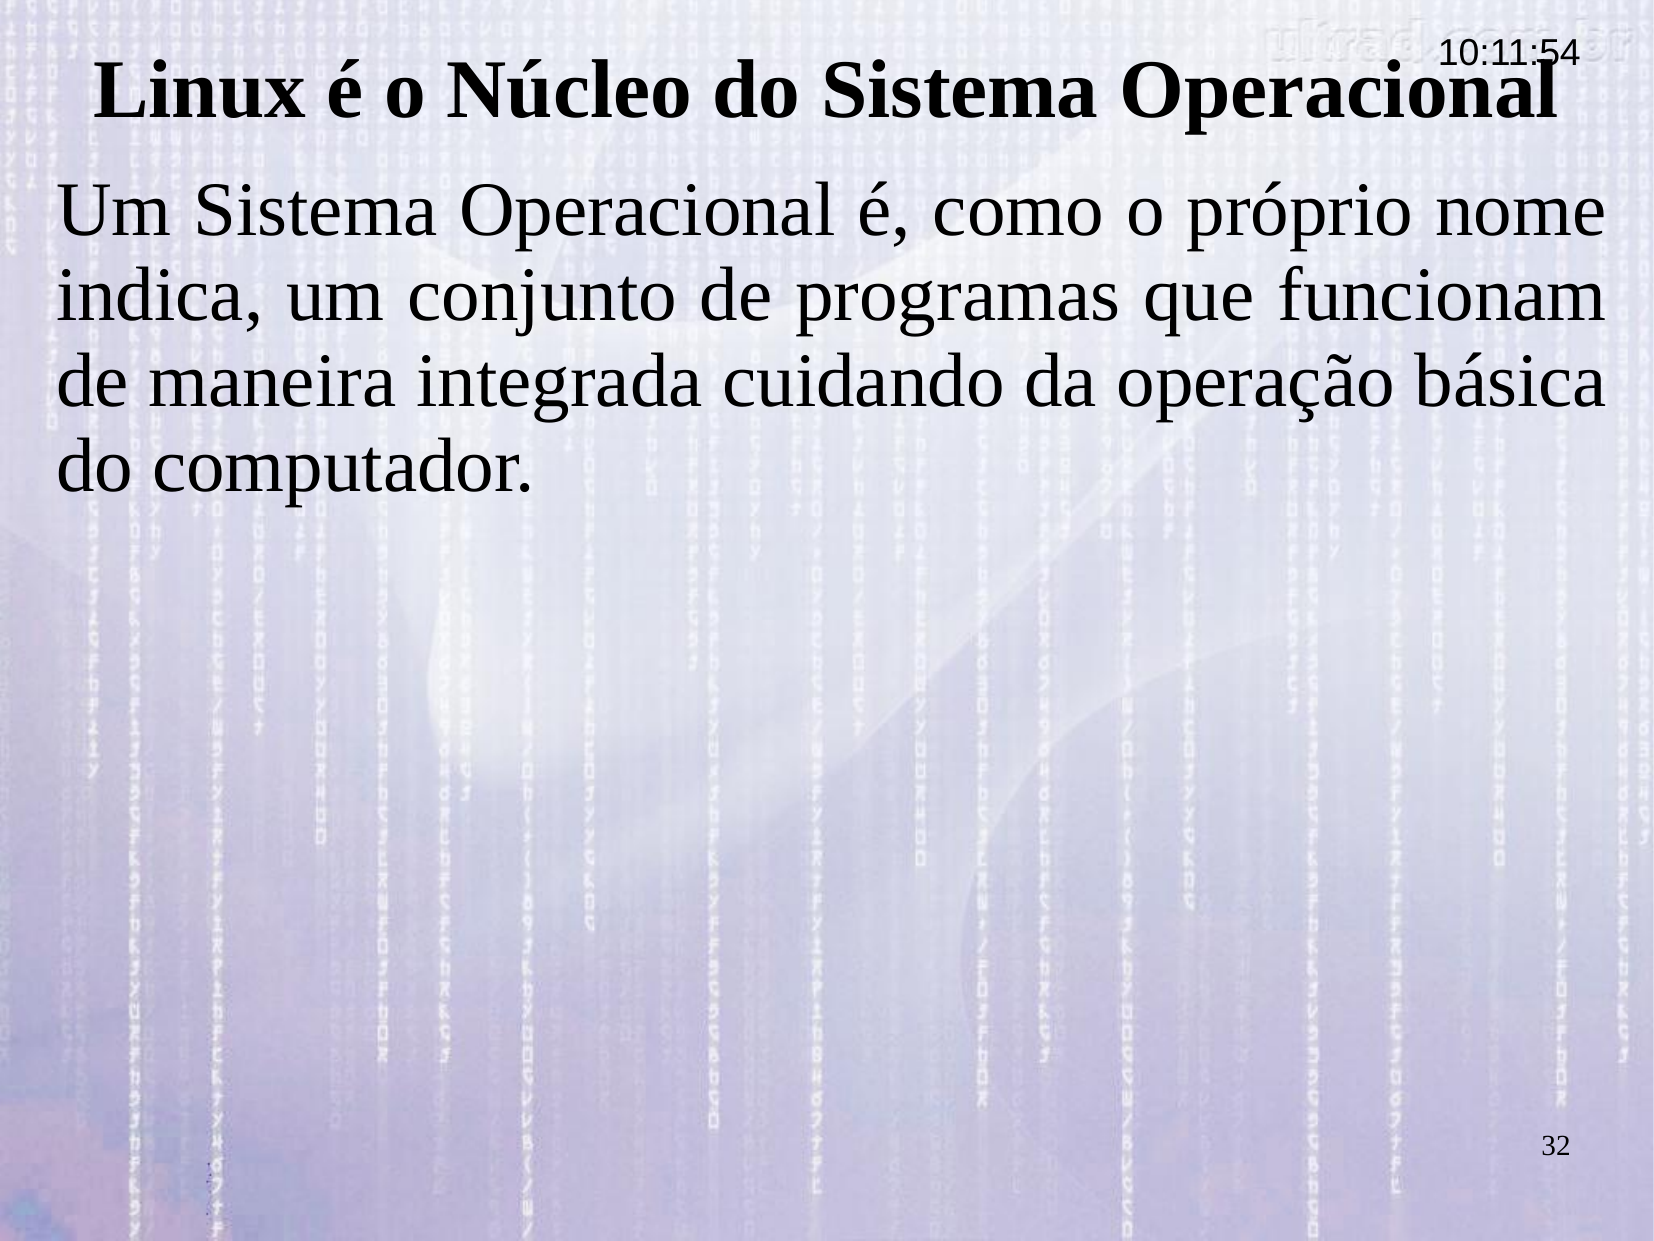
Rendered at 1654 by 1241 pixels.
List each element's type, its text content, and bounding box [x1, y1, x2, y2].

text_box Linux é o Núcleo do Sistema Operacional [29, 35, 1625, 159]
text_box 10:53:37 [1423, 23, 1631, 94]
picture [0, 0, 1654, 1241]
text_box Um Sistema Operacional é, como o próprio nome indica, um conjunto de programas que funcionam de maneira integrada cuidando da operação básica do computador. [41, 159, 1625, 547]
